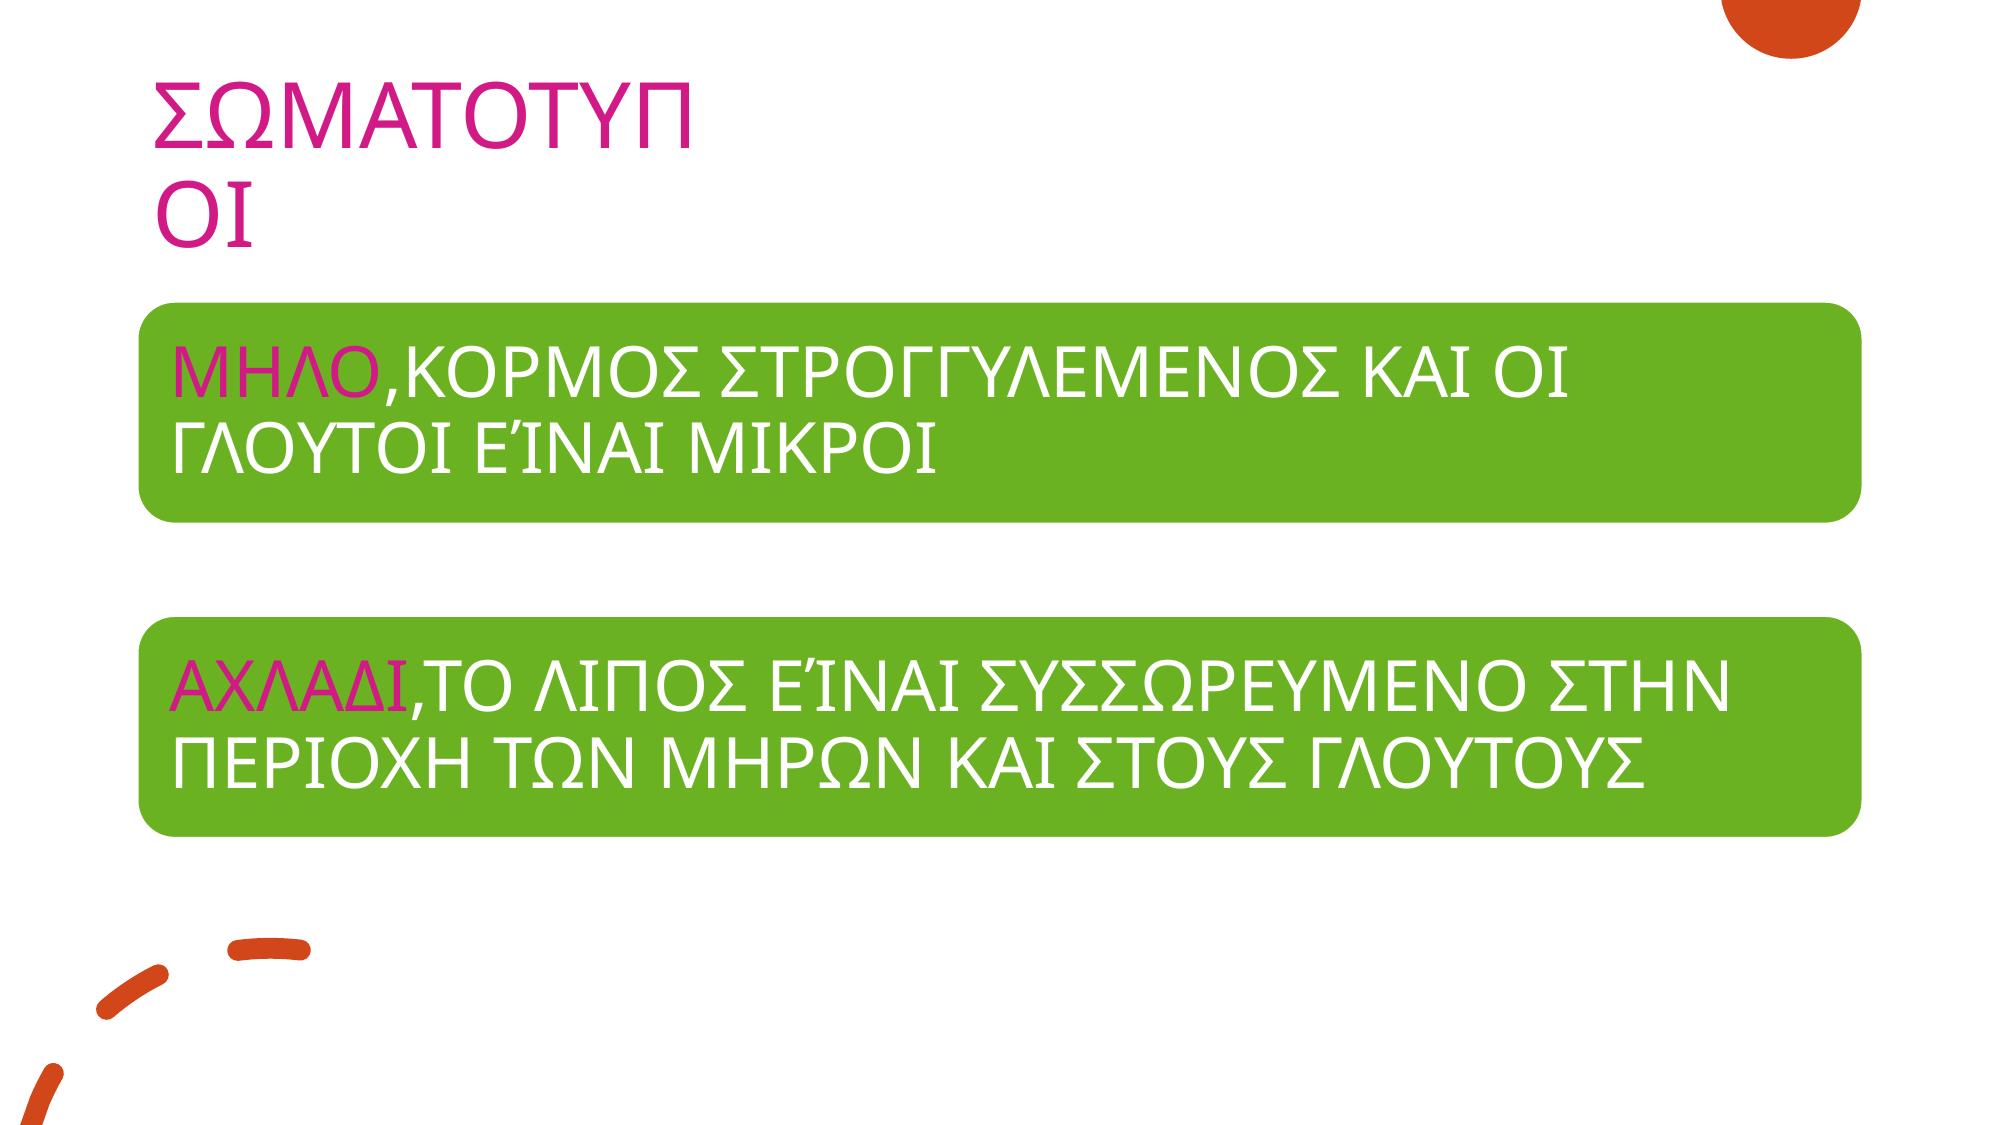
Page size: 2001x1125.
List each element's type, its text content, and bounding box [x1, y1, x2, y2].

title ΣΩΜΑΤΟΤΥΠΟΙ [137, 59, 781, 278]
text_box ΑΧΛΑΔΙ,ΤΟ ΛΙΠΟΣ ΕΊΝΑΙ ΣΥΣΣΩΡΕΥΜΕΝΟ ΣΤΗΝ ΠΕΡΙΟΧΗ ΤΩΝ ΜΗΡΩΝ ΚΑΙ ΣΤΟΥΣ ΓΛΟΥΤΟΥΣ [137, 615, 1863, 838]
text_box ΜΗΛΟ,ΚΟΡΜΟΣ ΣΤΡΟΓΓΥΛΕΜΕΝΟΣ ΚΑΙ ΟΙ ΓΛΟΥΤΟΙ ΕΊΝΑΙ ΜΙΚΡΟΙ [137, 301, 1863, 524]
